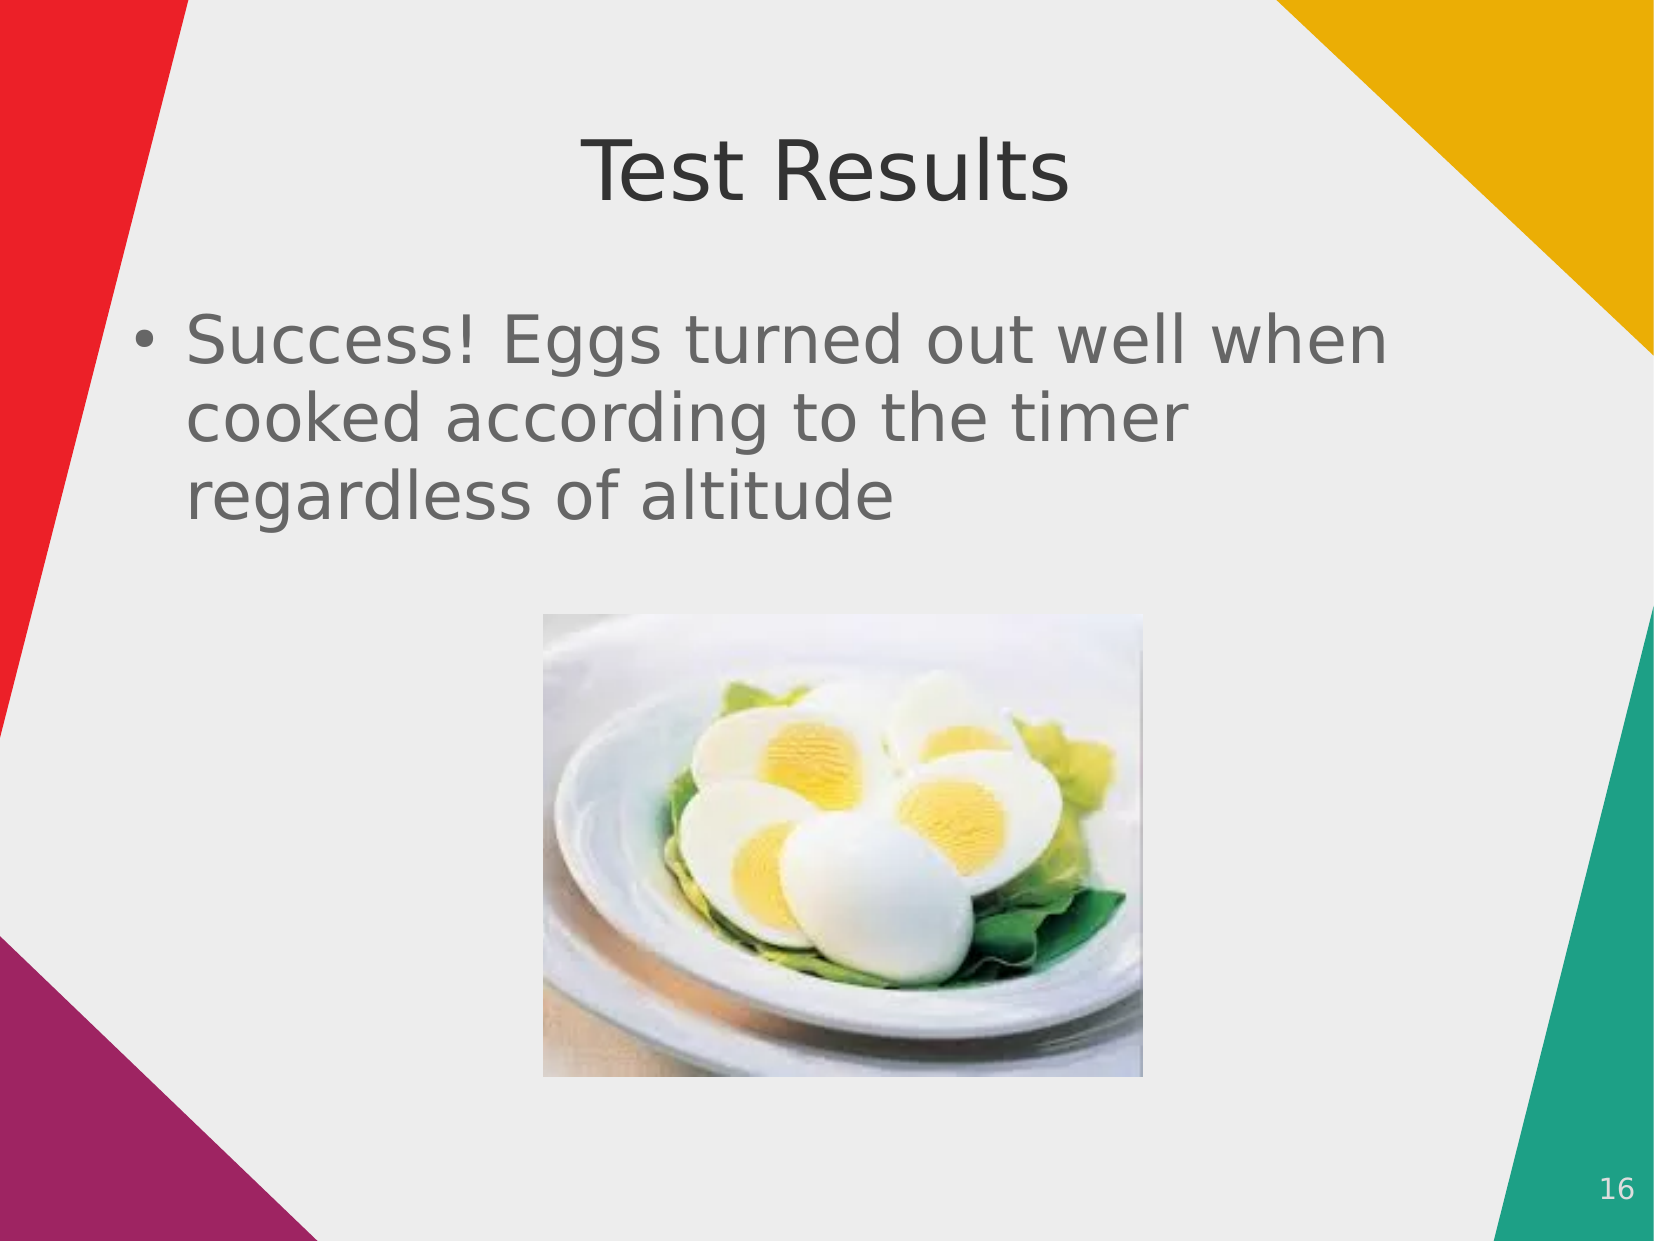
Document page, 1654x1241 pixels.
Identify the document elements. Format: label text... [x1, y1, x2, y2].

picture [543, 614, 1143, 1077]
list Success! Eggs turned out well when cooked according to the timer regardless of altitude [114, 302, 1539, 1033]
title Test Results [114, 73, 1539, 271]
